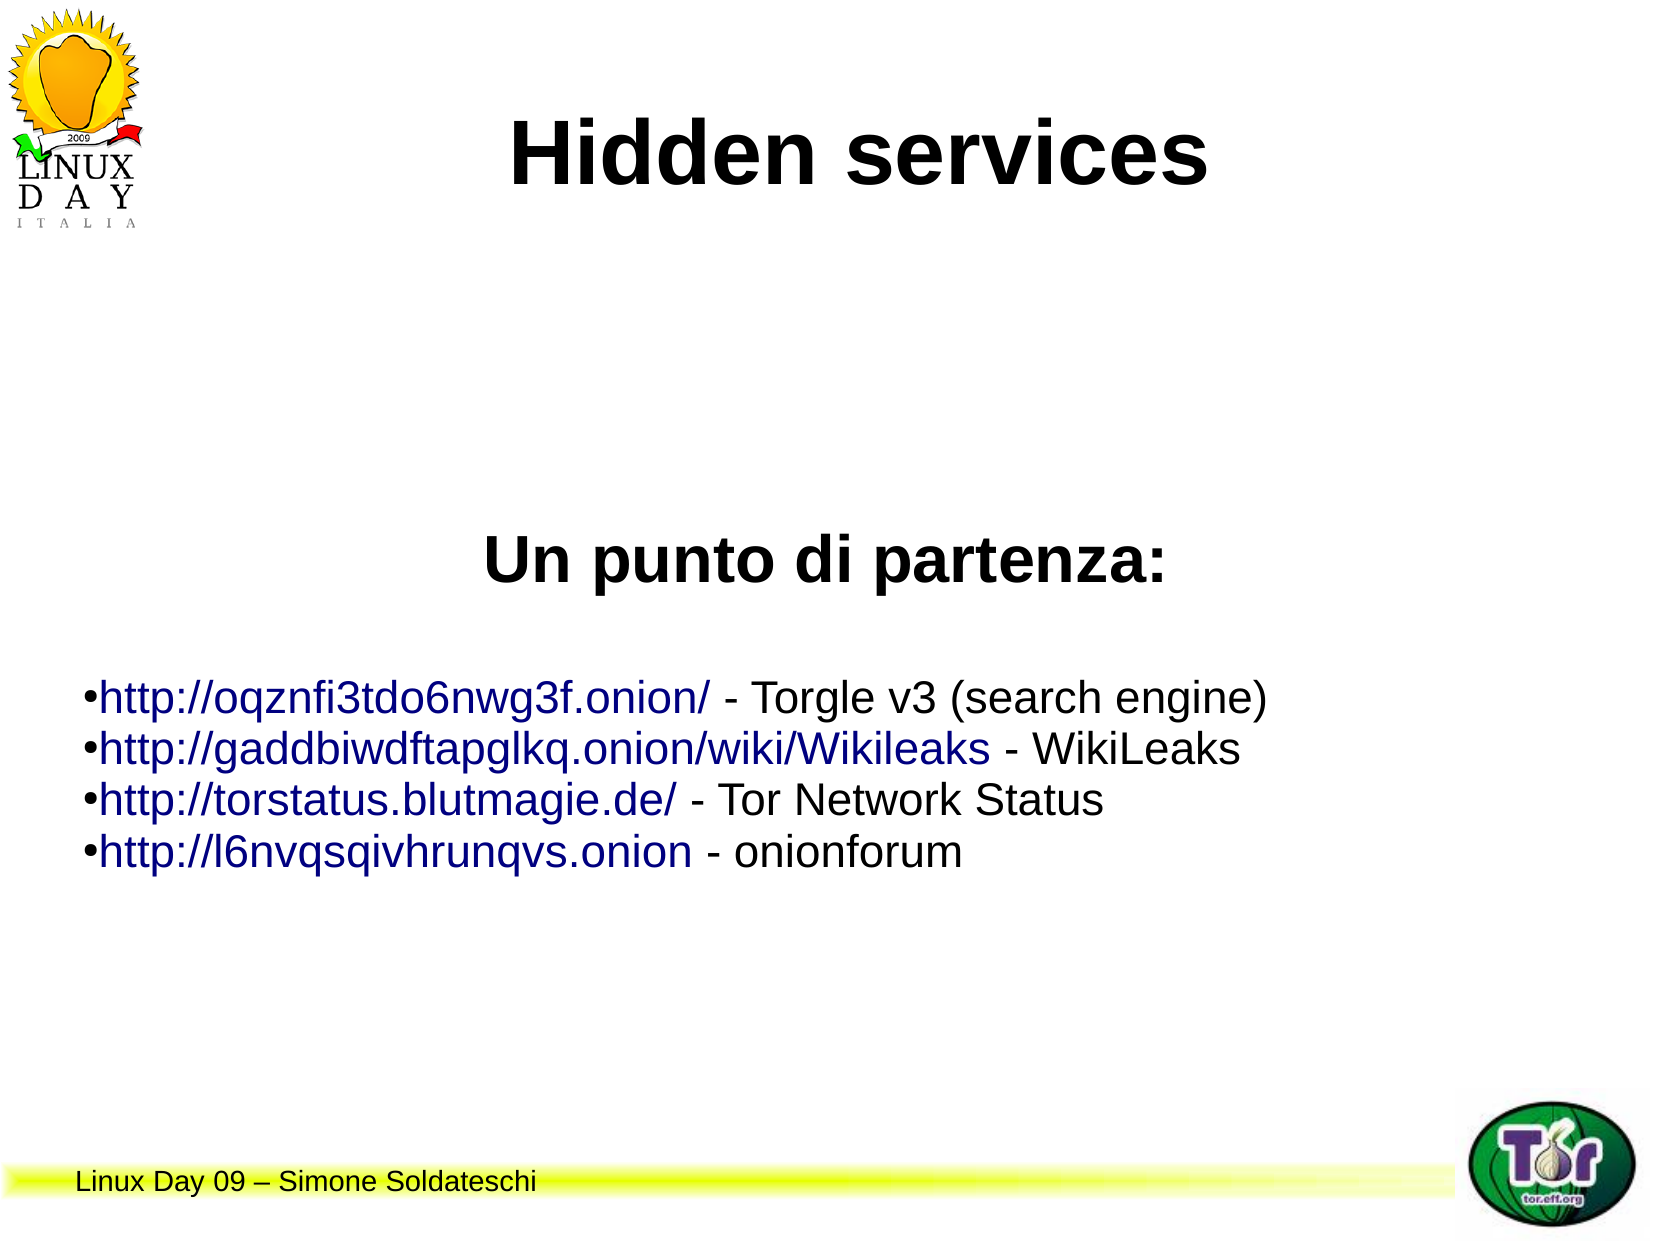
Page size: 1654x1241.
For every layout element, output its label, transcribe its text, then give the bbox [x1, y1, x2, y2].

picture [1455, 1088, 1650, 1241]
subtitle Un punto di partenza: http://oqznfi3tdo6nwg3f.onion/ - Torgle v3 (search engine) http://gaddbiwdftapglkq.onion/wiki/Wikileaks - WikiLeaks http://torstatus.blutmagie.de/ - Tor Network Status http://l6nvqsqivhrunqvs.onion - onionforum [82, 297, 1571, 1102]
title Hidden services [150, 49, 1571, 257]
picture [0, 0, 151, 235]
